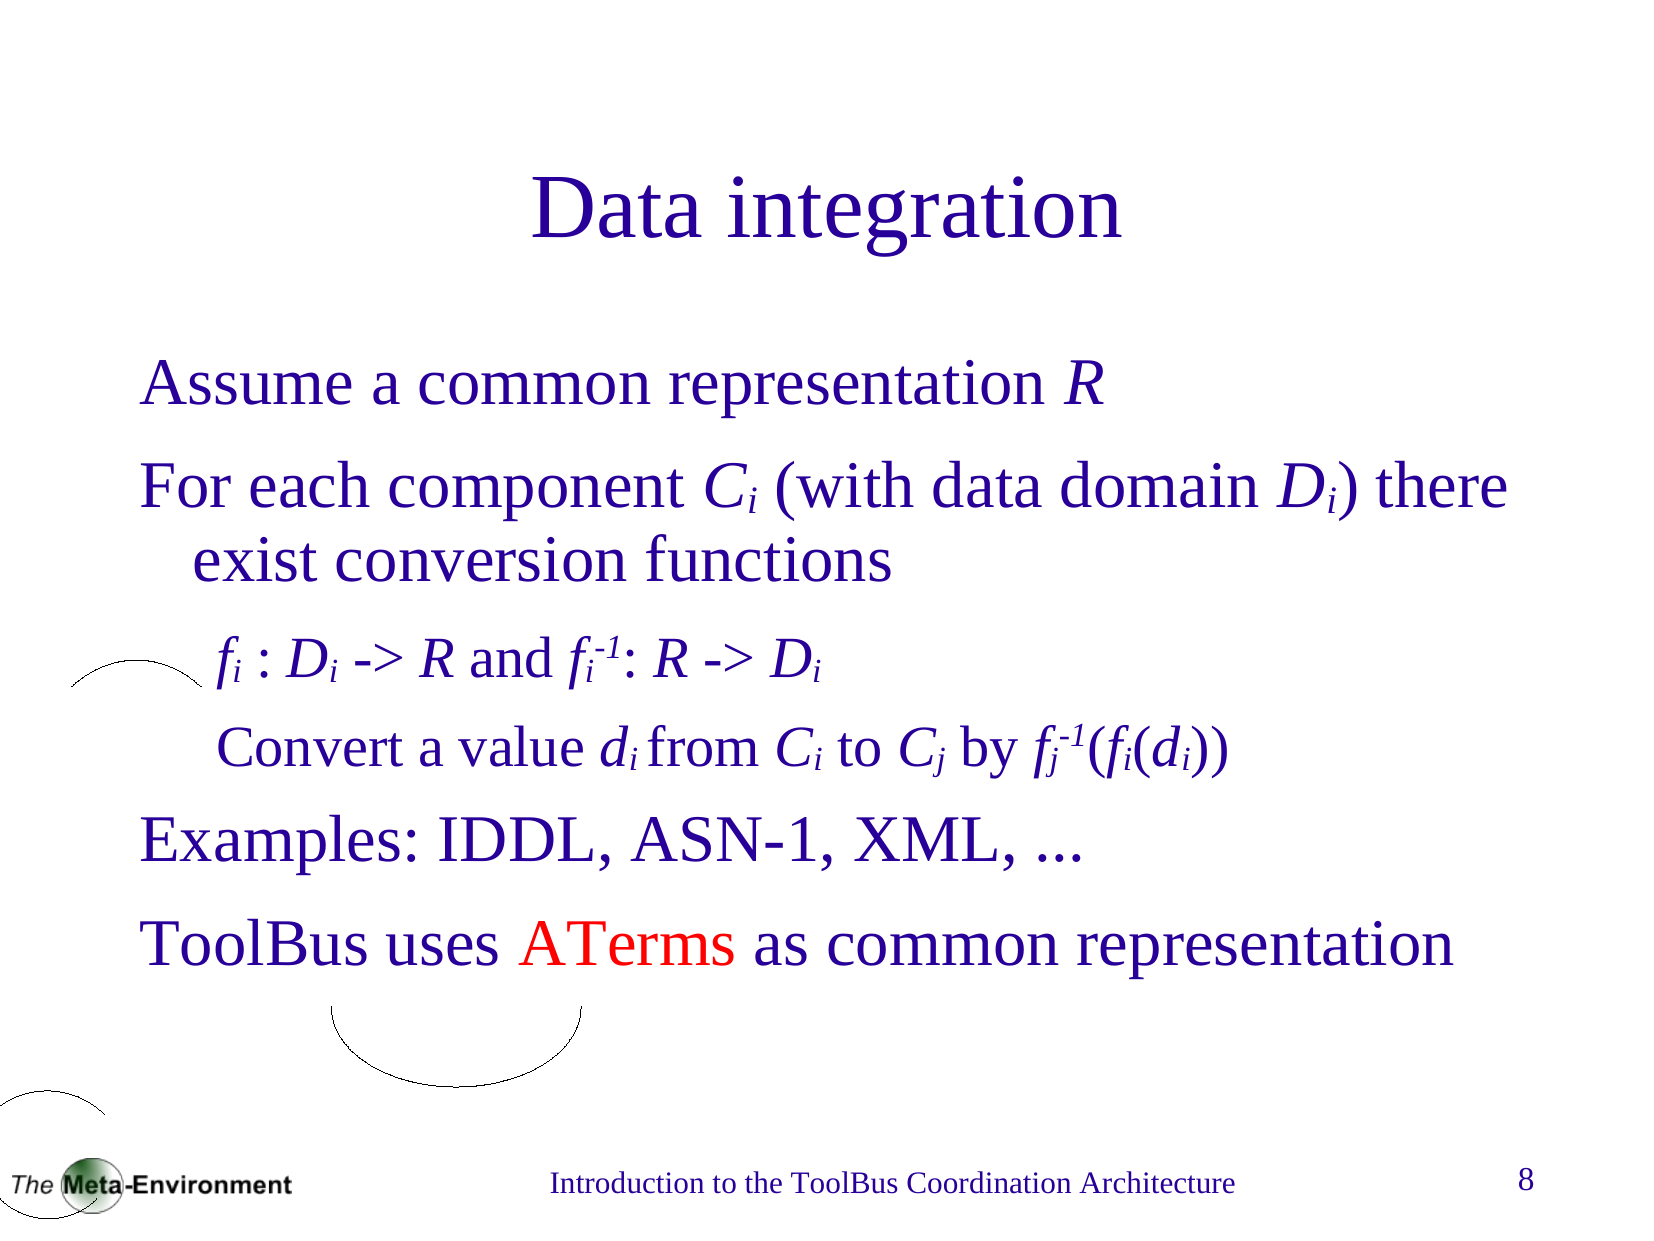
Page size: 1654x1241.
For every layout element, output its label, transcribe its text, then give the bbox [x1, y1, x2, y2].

list Assume a common representation R For each component Ci (with data domain Di) there exist conversion functions fi : Di -> R and fi-1: R -> Di Convert a value di from Ci to Cj by fj-1(fi(di)) Examples: IDDL, ASN-1, XML, ... ToolBus uses ATerms as common representation [121, 344, 1534, 1127]
title Data integration [121, 102, 1534, 311]
picture [12, 1158, 292, 1214]
